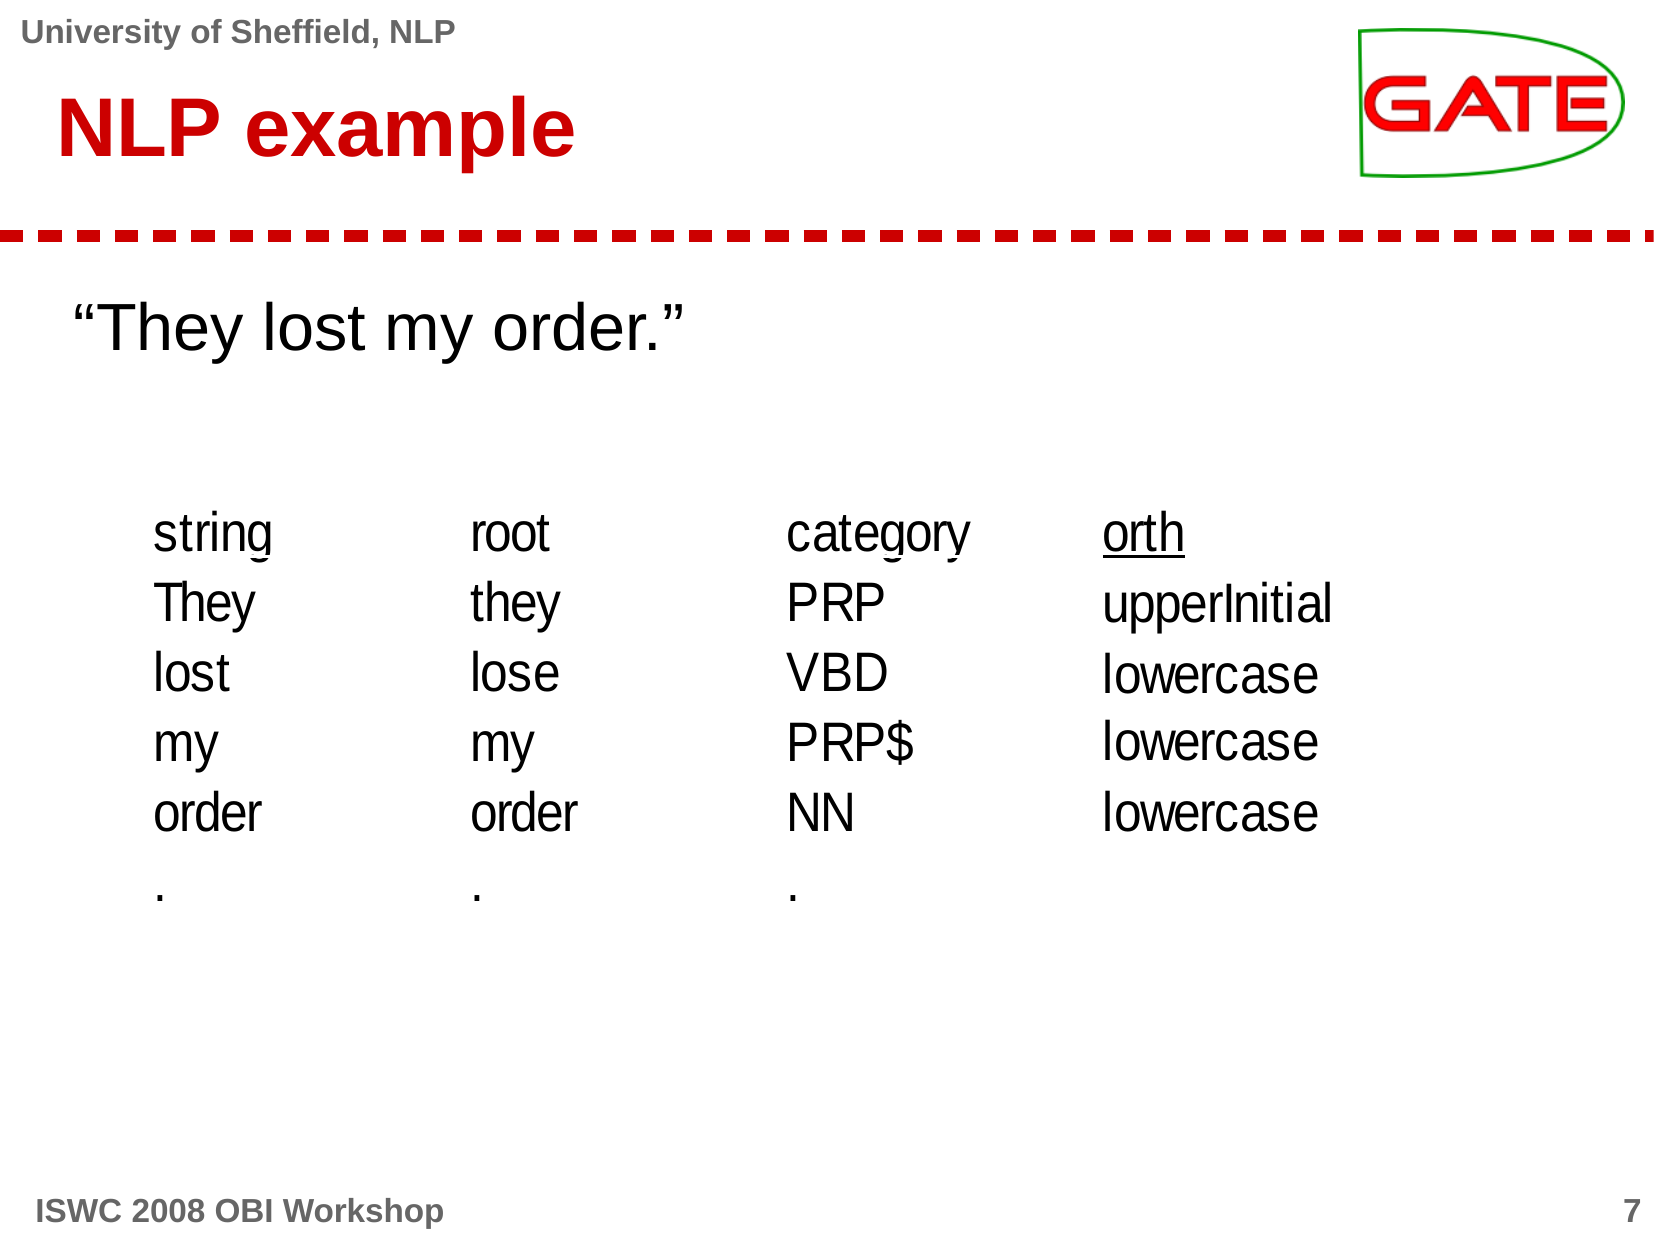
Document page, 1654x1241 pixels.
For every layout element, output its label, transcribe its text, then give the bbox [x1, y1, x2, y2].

picture [1358, 28, 1625, 178]
title NLP example [56, 56, 1120, 200]
list “They lost my order.” [56, 290, 1598, 1094]
chart [148, 501, 1420, 927]
